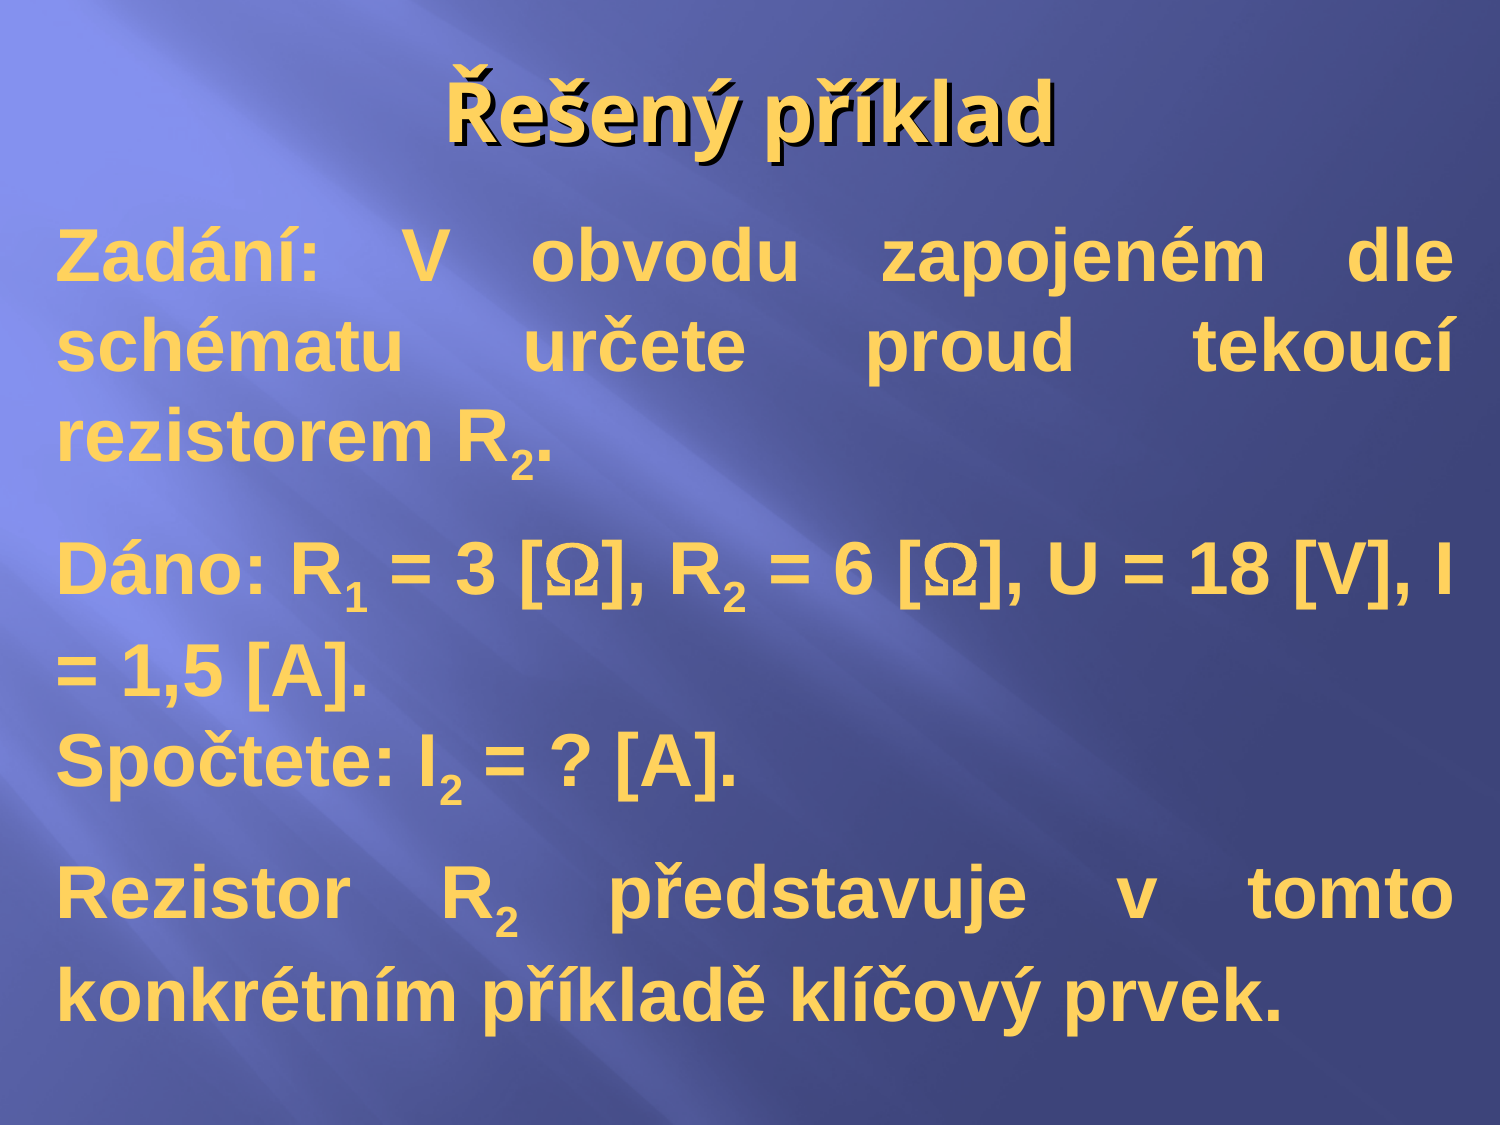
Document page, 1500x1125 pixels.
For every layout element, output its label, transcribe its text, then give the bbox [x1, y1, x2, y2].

title Řešený příklad [75, 45, 1426, 172]
text_box Zadání: V obvodu zapojeném dle schématu určete proud tekoucí rezistorem R2. Dáno: R1 = 3 [], R2 = 6 [], U = 18 [V], I = 1,5 [A]. Spočtete: I2 = ? [A]. Rezistor R2 představuje v tomto konkrétním příkladě klíčový prvek. [41, 172, 1471, 1071]
picture [0, 0, 1500, 1125]
